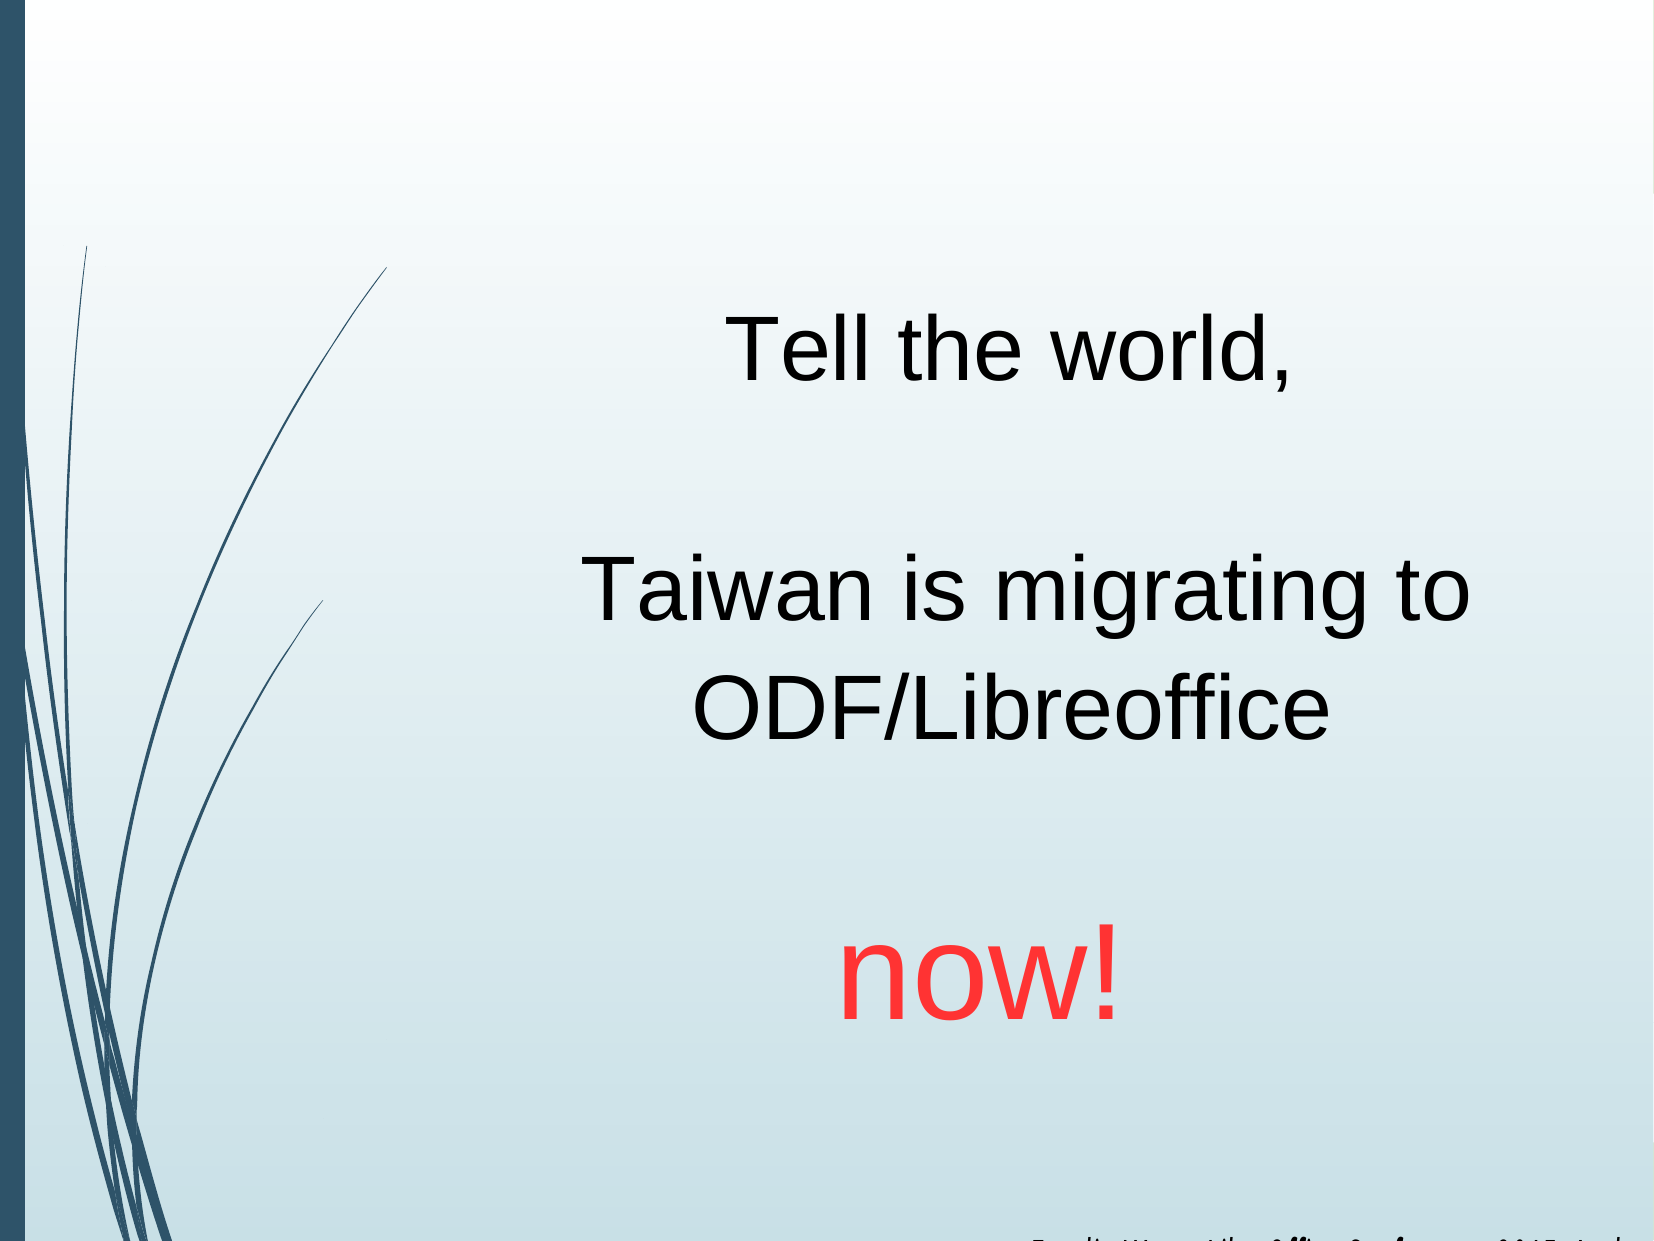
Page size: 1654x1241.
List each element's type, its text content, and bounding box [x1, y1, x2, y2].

text_box now! [835, 895, 1127, 1075]
text_box [0, 0, 1654, 1241]
text_box Tell the world, [724, 297, 1286, 418]
text_box ODF/Libreoffice [691, 656, 1333, 776]
text_box source: Franlin Weng, LibreOffice Conference, 2015, Aarhus [886, 1216, 1654, 1241]
text_box Taiwan is migrating to [580, 537, 1489, 657]
